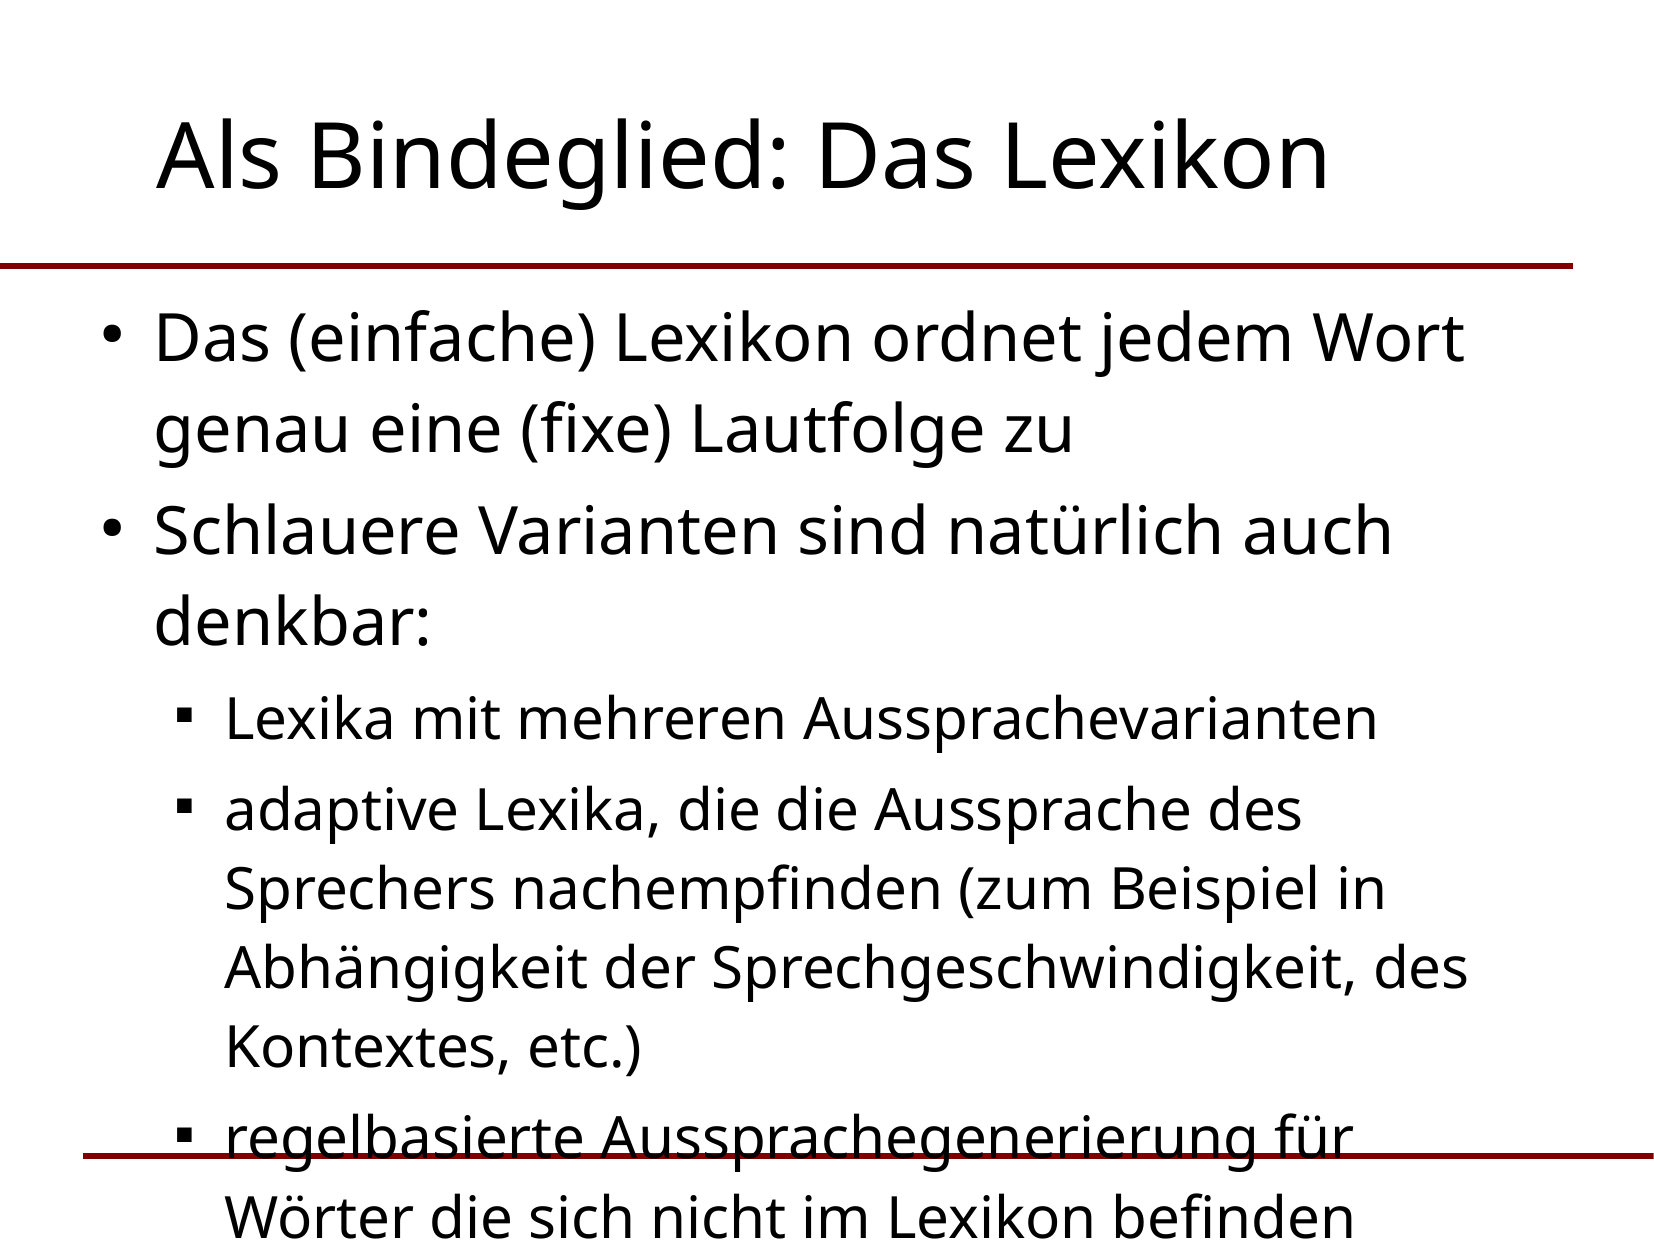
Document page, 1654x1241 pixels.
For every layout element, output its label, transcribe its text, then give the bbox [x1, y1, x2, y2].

list Das (einfache) Lexikon ordnet jedem Wort genau eine (fixe) Lautfolge zu Schlauere Varianten sind natürlich auch denkbar: Lexika mit mehreren Aussprachevarianten adaptive Lexika, die die Aussprache des Sprechers nachempfinden (zum Beispiel in Abhängigkeit der Sprechgeschwindigkeit, des Kontextes, etc.) regelbasierte Aussprachegenerierung für Wörter die sich nicht im Lexikon befinden Eigenständige Umsetzung phonologischer Regeln [82, 290, 1571, 1159]
title Als Bindeglied: Das Lexikon [82, 49, 1571, 257]
